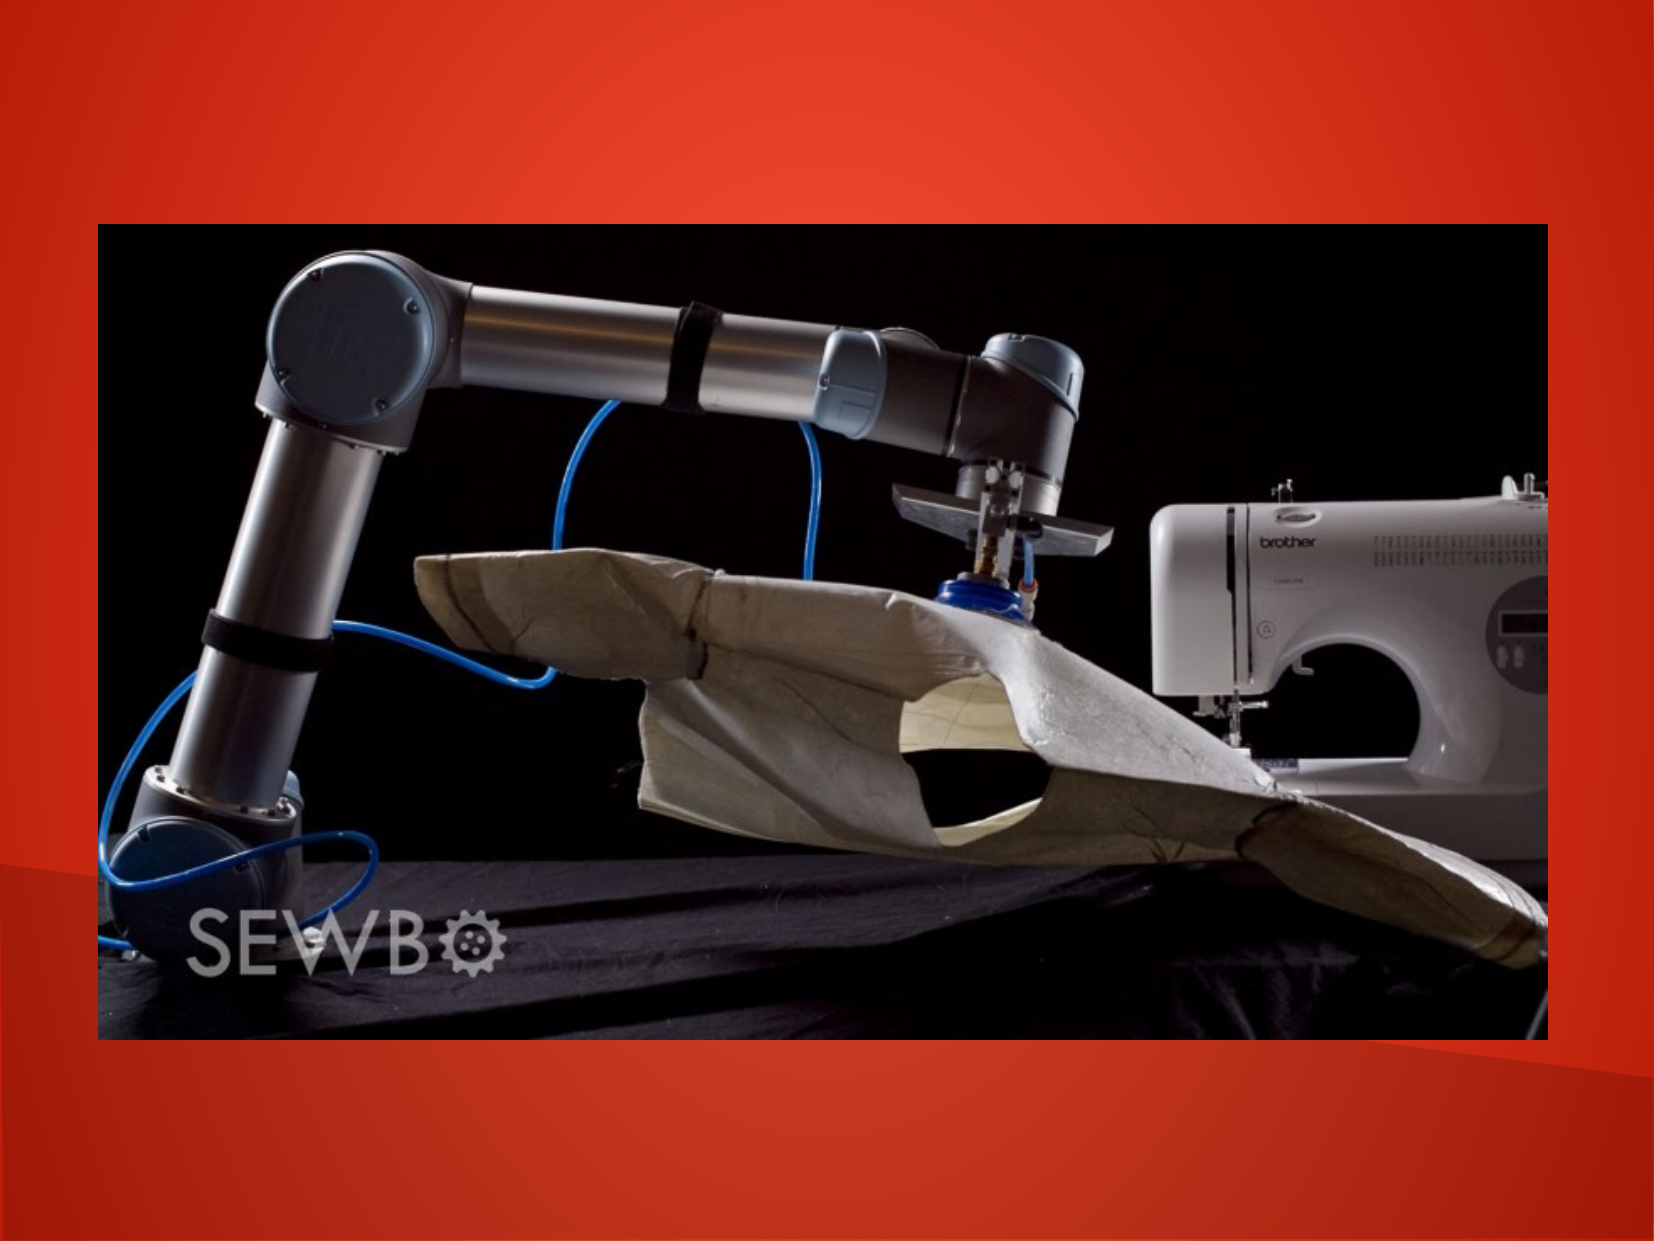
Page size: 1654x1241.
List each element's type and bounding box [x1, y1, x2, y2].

picture [98, 224, 1548, 1040]
